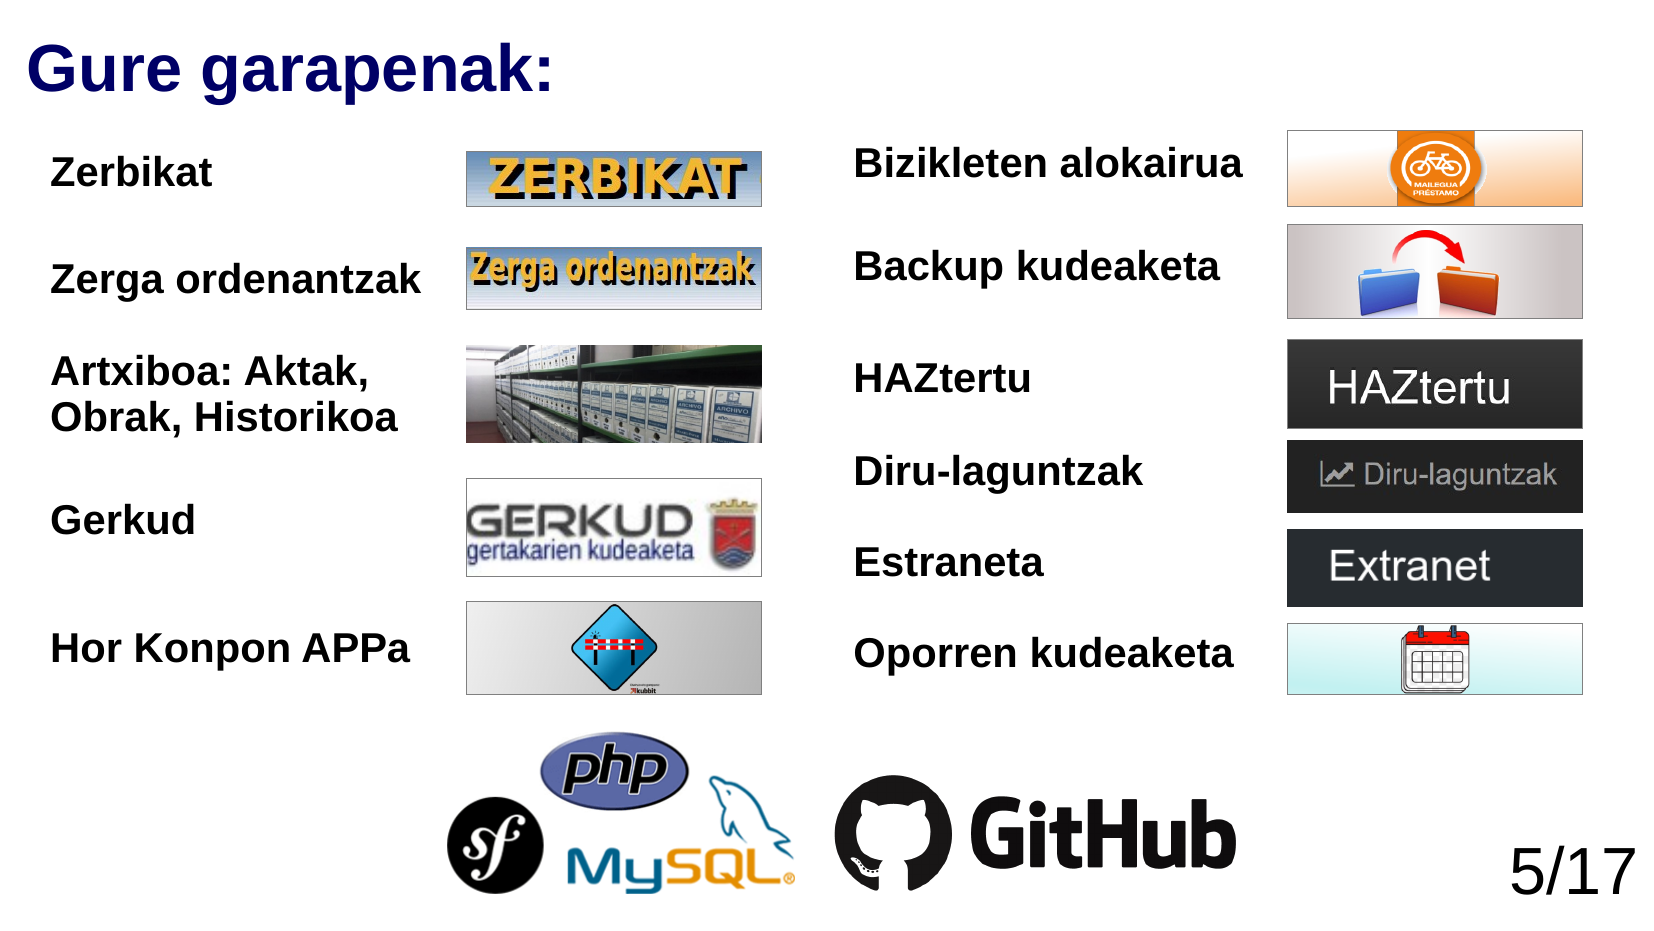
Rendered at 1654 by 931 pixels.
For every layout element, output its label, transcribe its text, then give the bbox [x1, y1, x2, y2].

text_box Artxiboa: Aktak, Obrak, Historikoa [35, 340, 485, 449]
picture [1287, 339, 1583, 429]
picture [1287, 529, 1583, 607]
text_box <número>/17 [1429, 826, 1654, 917]
picture [1287, 224, 1583, 319]
picture [419, 708, 821, 910]
picture [1287, 130, 1583, 207]
picture [466, 247, 762, 310]
text_box Hor Konpon APPa [35, 617, 426, 679]
text_box Backup kudeaketa [838, 235, 1287, 308]
text_box Gure garapenak: [11, 23, 1347, 114]
picture [466, 345, 762, 443]
text_box Zerbikat [35, 141, 367, 218]
picture [826, 762, 1241, 895]
picture [466, 151, 762, 207]
picture [466, 478, 762, 577]
text_box Diru-laguntzak [838, 440, 1287, 513]
picture [1287, 440, 1583, 513]
text_box Estraneta [838, 531, 1287, 604]
text_box HAZtertu [838, 347, 1287, 420]
text_box Gerkud [35, 489, 367, 566]
text_box Zerga ordenantzak [35, 248, 466, 310]
text_box Oporren kudeaketa [838, 622, 1300, 695]
picture [1287, 623, 1583, 695]
picture [466, 601, 762, 695]
text_box Bizikleten alokairua [838, 132, 1287, 205]
